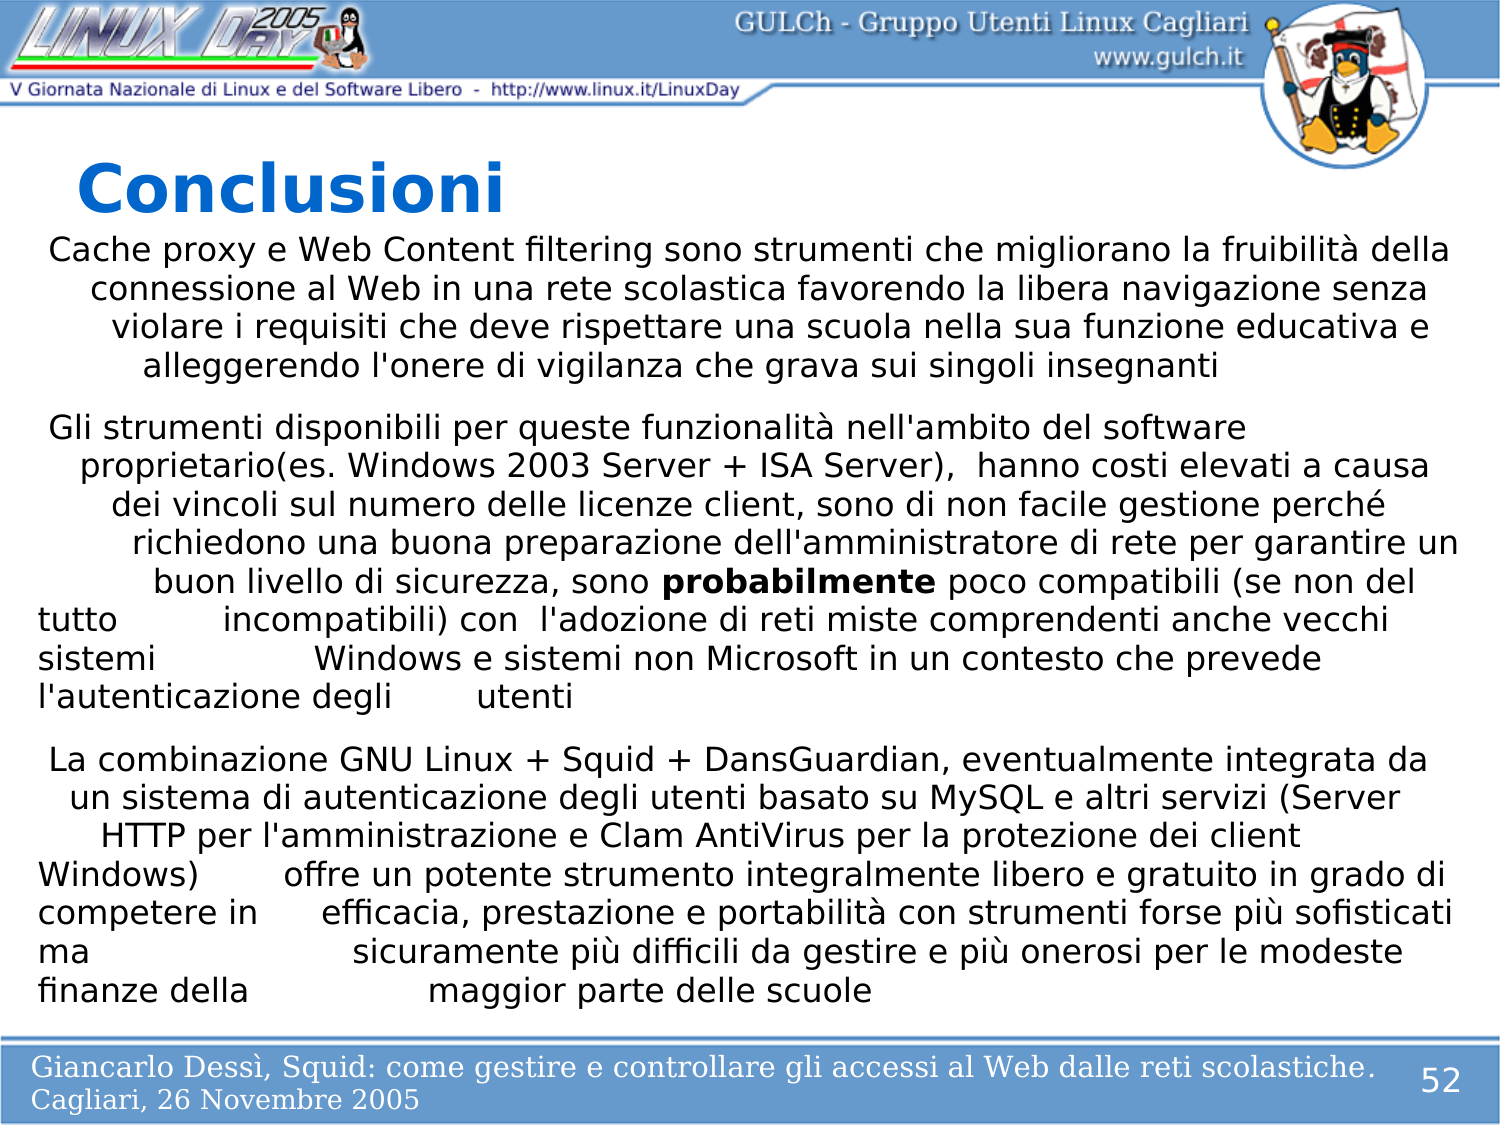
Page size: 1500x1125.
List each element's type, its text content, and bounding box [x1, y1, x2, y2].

text_box Conclusioni [75, 150, 507, 229]
picture [0, 0, 1500, 1125]
text_box Cache proxy e Web Content filtering sono strumenti che migliorano la fruibilità della connessione al Web in una rete scolastica favorendo la libera navigazione senza violare i requisiti che deve rispettare una scuola nella sua funzione educativa e alleggerendo l'onere di vigilanza che grava sui singoli insegnanti Gli strumenti disponibili per queste funzionalità nell'ambito del software proprietario(es. Windows 2003 Server + ISA Server), hanno costi elevati a causa dei vincoli sul numero delle licenze client, sono di non facile gestione perché richiedono una buona preparazione dell'amministratore di rete per garantire un buon livello di sicurezza, sono probabilmente poco compatibili (se non del tutto incompatibili) con l'adozione di reti miste comprendenti anche vecchi sistemi Windows e sistemi non Microsoft in un contesto che prevede l'autenticazione degli utenti La combinazione GNU Linux + Squid + DansGuardian, eventualmente integrata da un sistema di autenticazione degli utenti basato su MySQL e altri servizi (Server HTTP per l'amministrazione e Clam AntiVirus per la protezione dei client Windows) offre un potente strumento integralmente libero e gratuito in grado di competere in efficacia, prestazione e portabilità con strumenti forse più sofisticati ma sicuramente più difficili da gestire e più onerosi per le modeste finanze della maggior parte delle scuole [37, 230, 1463, 1019]
